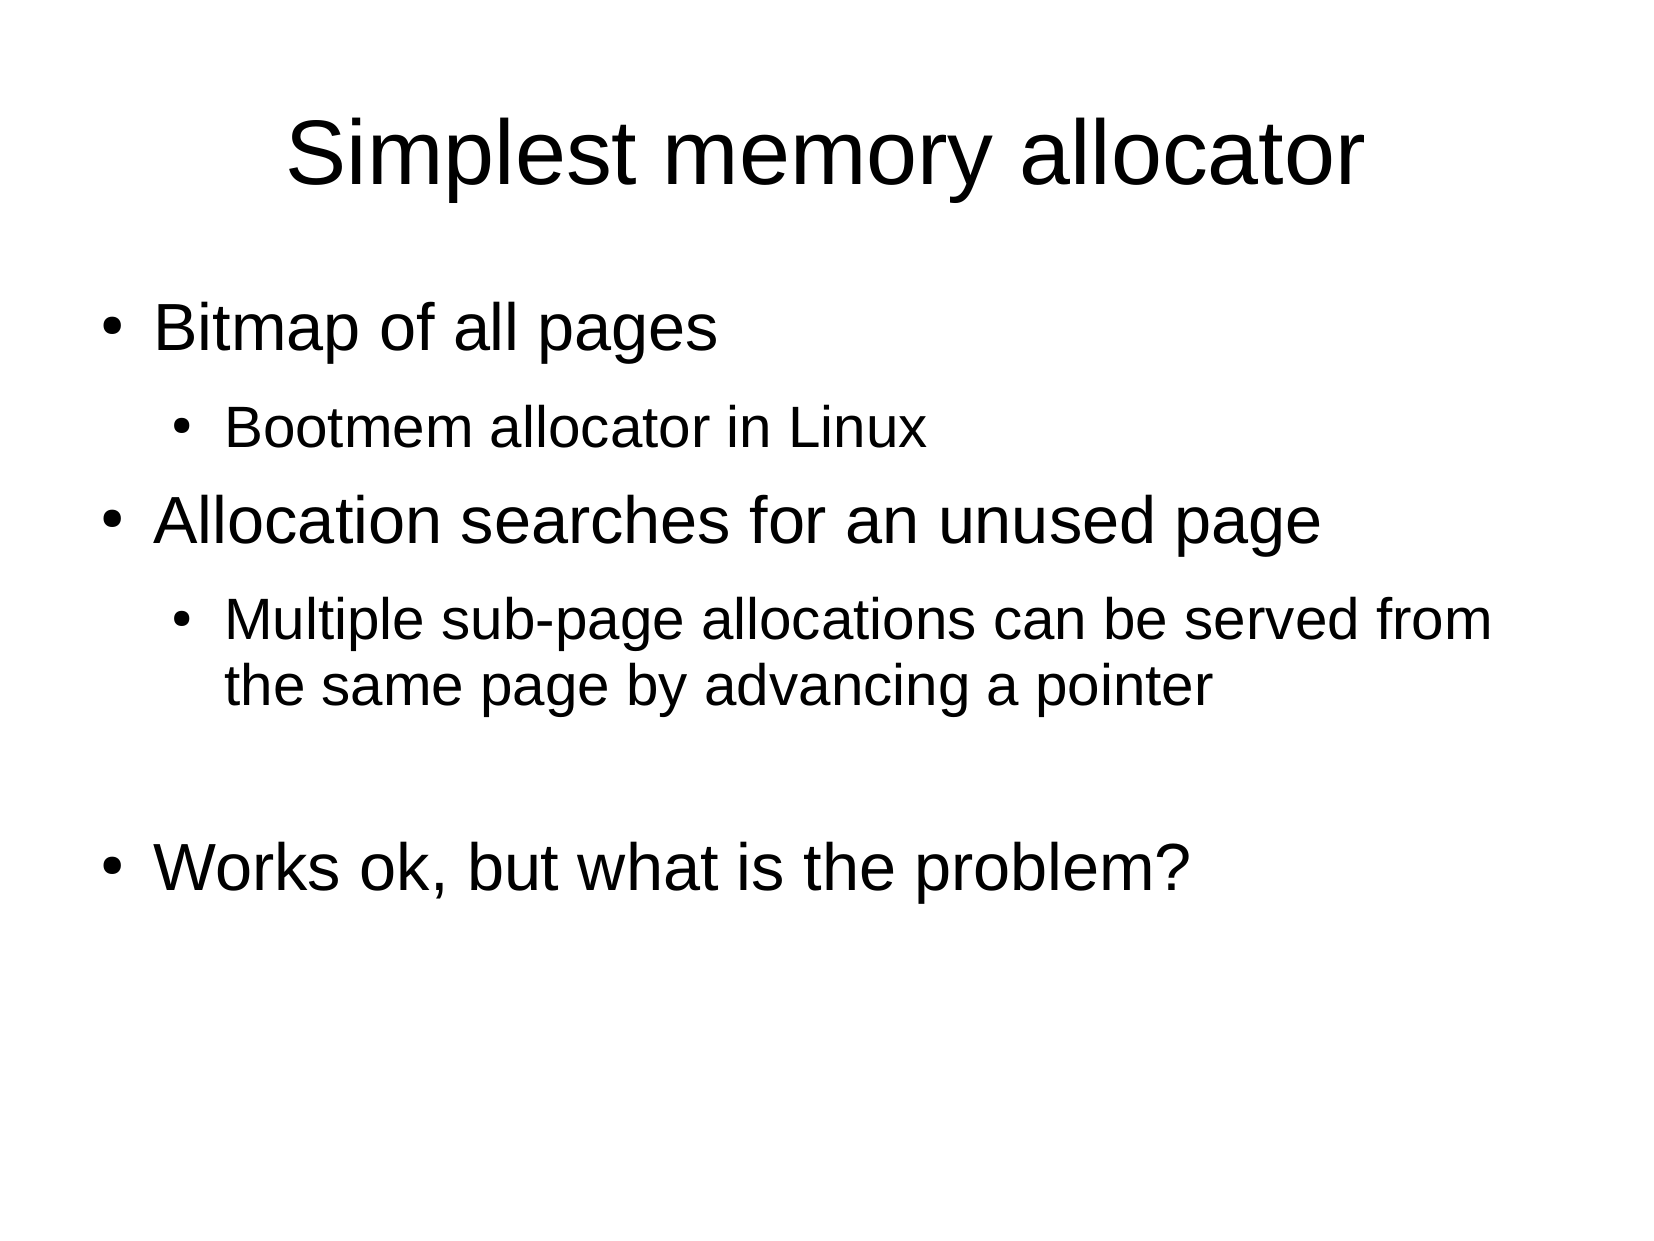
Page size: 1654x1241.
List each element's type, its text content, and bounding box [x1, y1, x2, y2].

title Simplest memory allocator [82, 49, 1571, 257]
list Bitmap of all pages Bootmem allocator in Linux Allocation searches for an unused page Multiple sub-page allocations can be served from the same page by advancing a pointer Works ok, but what is the problem? [82, 290, 1571, 1010]
